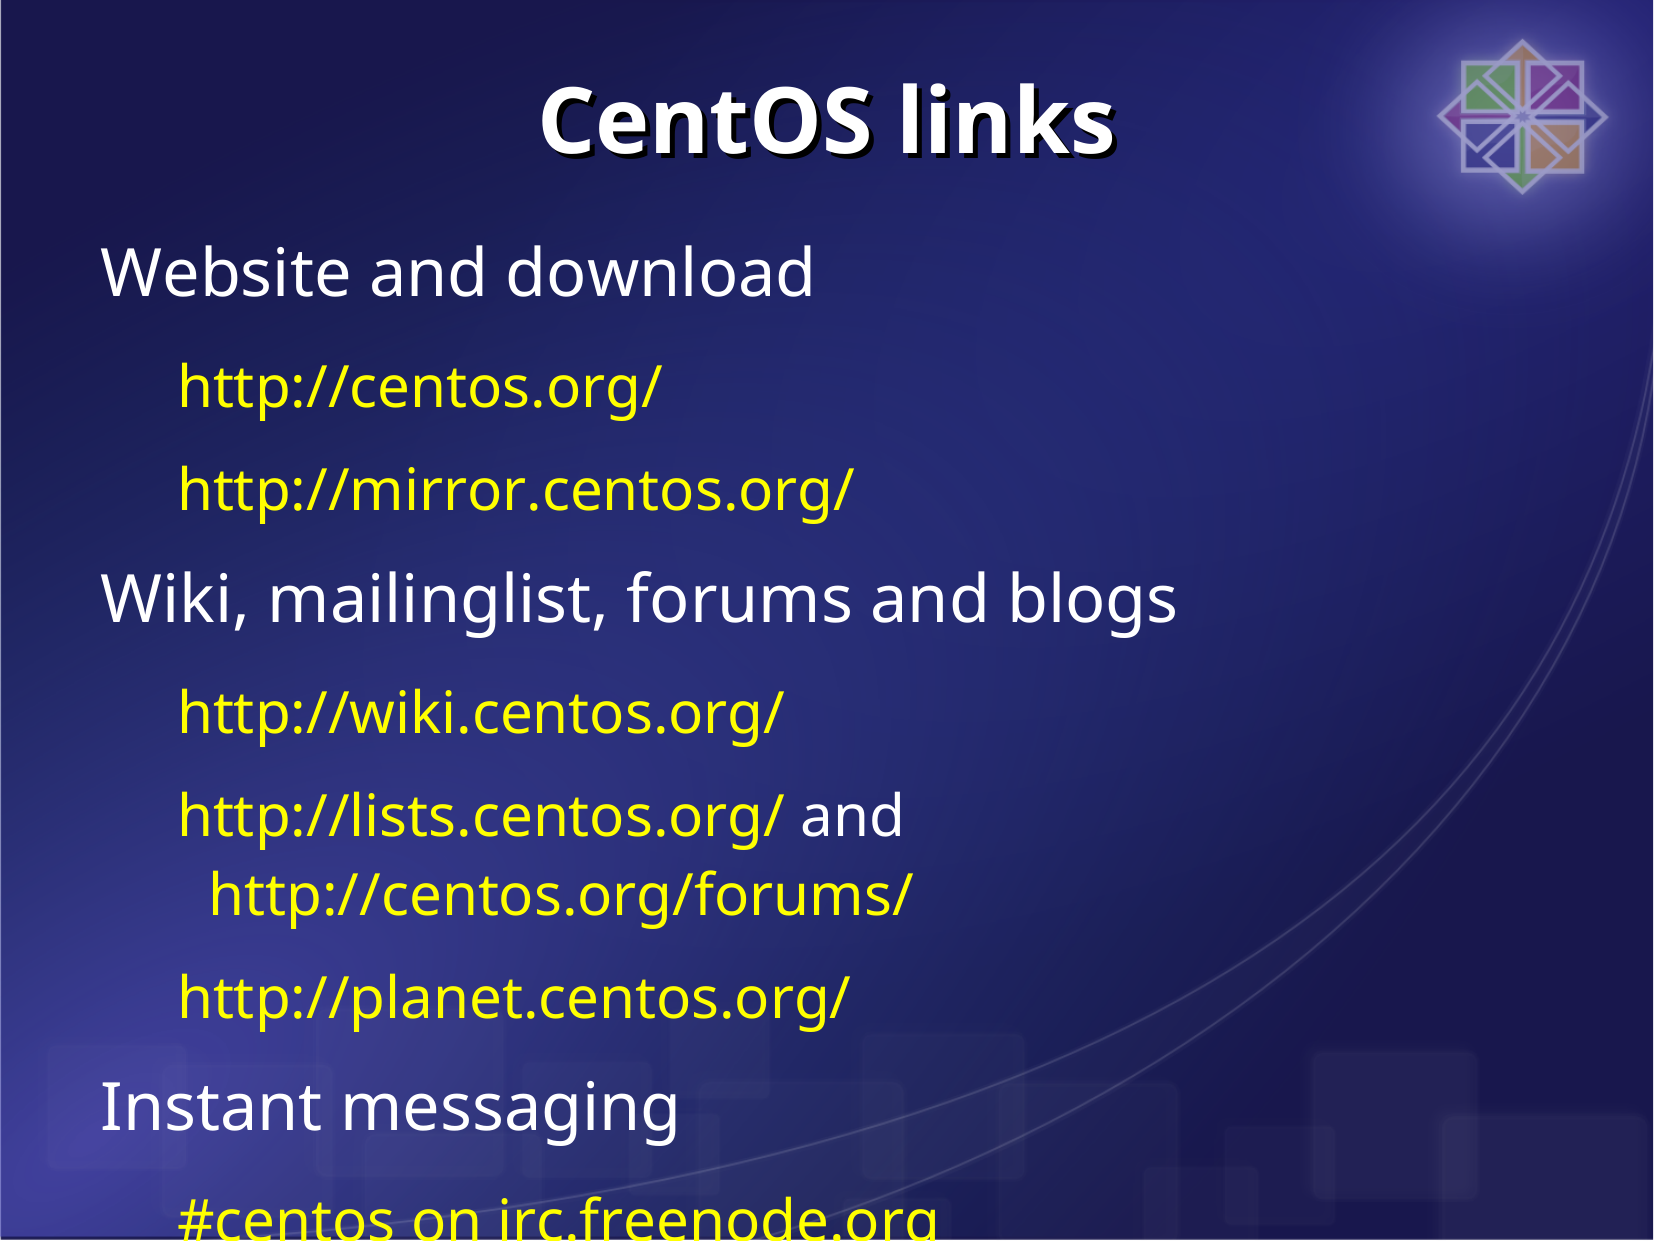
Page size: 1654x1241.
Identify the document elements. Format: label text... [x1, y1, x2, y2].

list Website and download http://centos.org/ http://mirror.centos.org/ Wiki, mailinglist, forums and blogs http://wiki.centos.org/ http://lists.centos.org/ and http://centos.org/forums/ http://planet.centos.org/ Instant messaging #centos on irc.freenode.org [82, 225, 1571, 1201]
picture [590, 1201, 786, 1241]
picture [251, 1213, 267, 1222]
picture [285, 1214, 301, 1241]
picture [769, 1213, 786, 1237]
picture [191, 1216, 201, 1225]
picture [853, 1213, 871, 1237]
picture [188, 1229, 198, 1241]
picture [420, 1213, 438, 1237]
picture [0, 0, 1654, 1241]
picture [805, 1213, 821, 1222]
picture [632, 1213, 648, 1222]
title CentOS links [82, 49, 1571, 188]
picture [913, 1213, 930, 1237]
picture [341, 1213, 359, 1237]
picture [665, 1213, 681, 1222]
picture [456, 1214, 472, 1241]
picture [200, 1201, 586, 1241]
picture [193, 1201, 204, 1212]
picture [699, 1214, 715, 1241]
picture [734, 1213, 752, 1237]
